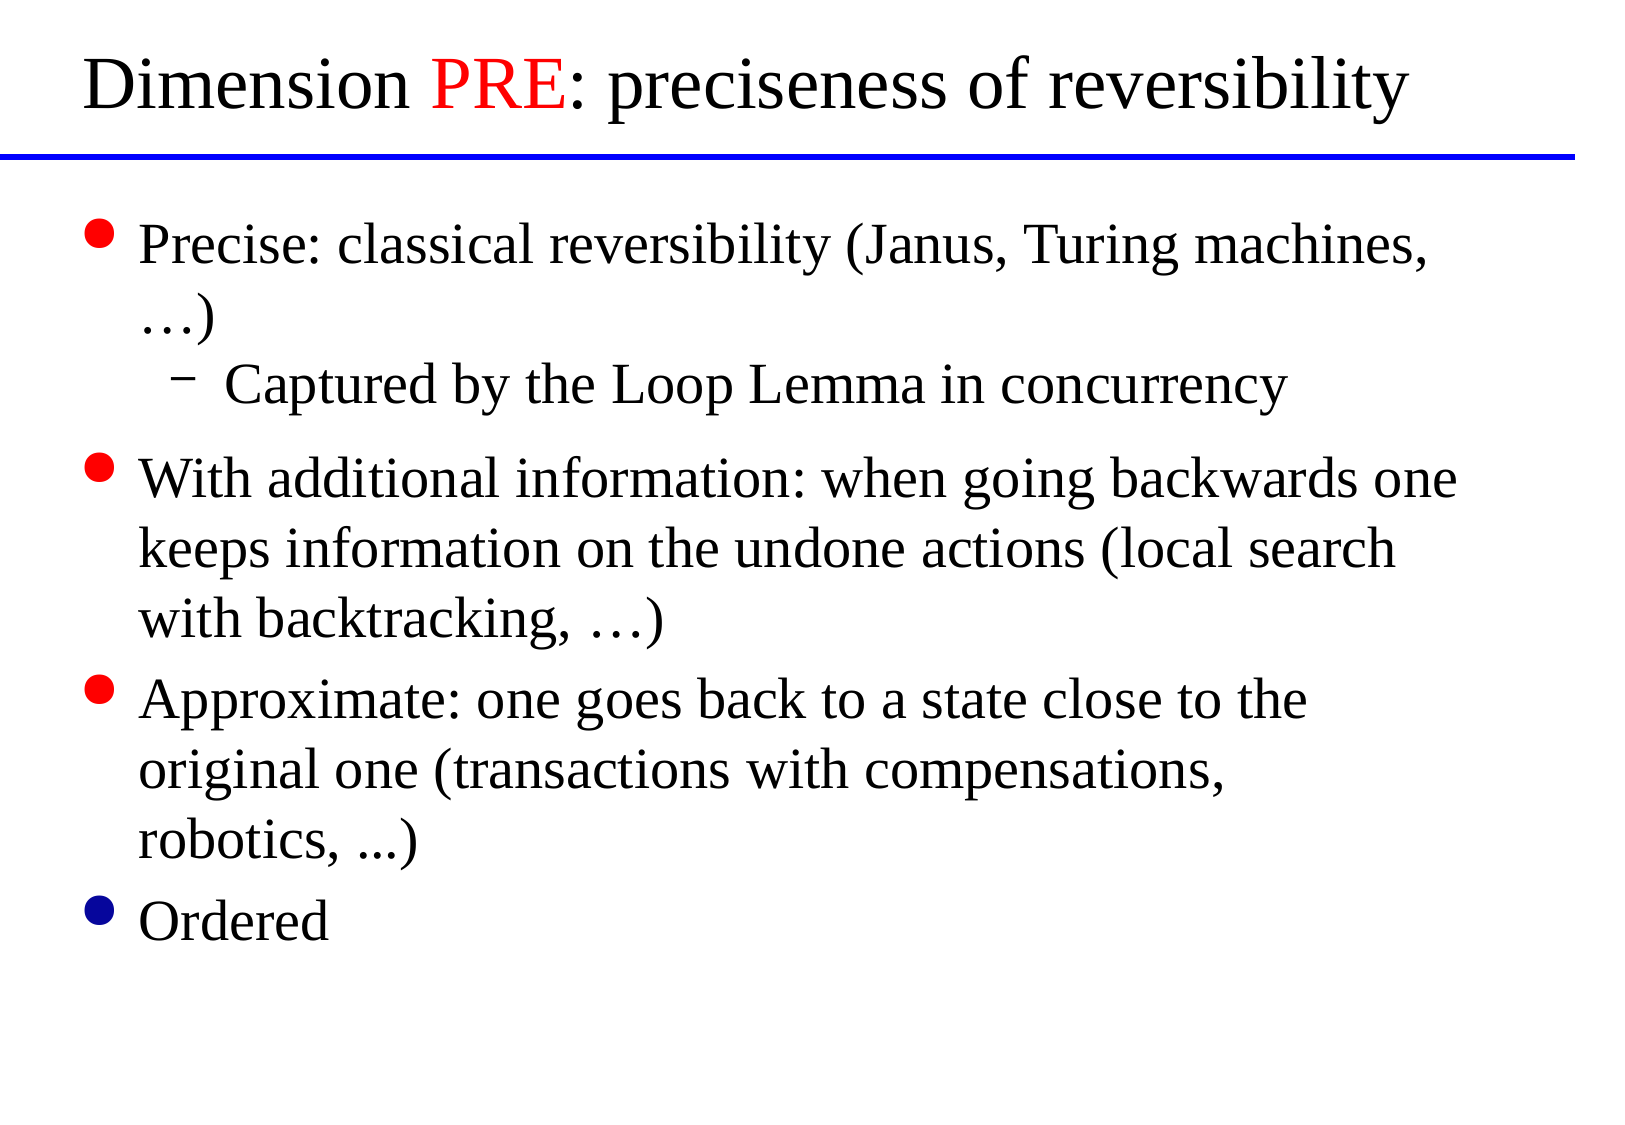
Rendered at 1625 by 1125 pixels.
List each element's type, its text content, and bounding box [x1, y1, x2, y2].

list Precise: classical reversibility (Janus, Turing machines, …) Captured by the Loop Lemma in concurrency With additional information: when going backwards one keeps information on the undone actions (local search with backtracking, …) Approximate: one goes back to a state close to the original one (transactions with compensations, robotics, ...) Ordered [67, 198, 1478, 1061]
title Dimension PRE: preciseness of reversibility [67, 27, 1544, 131]
